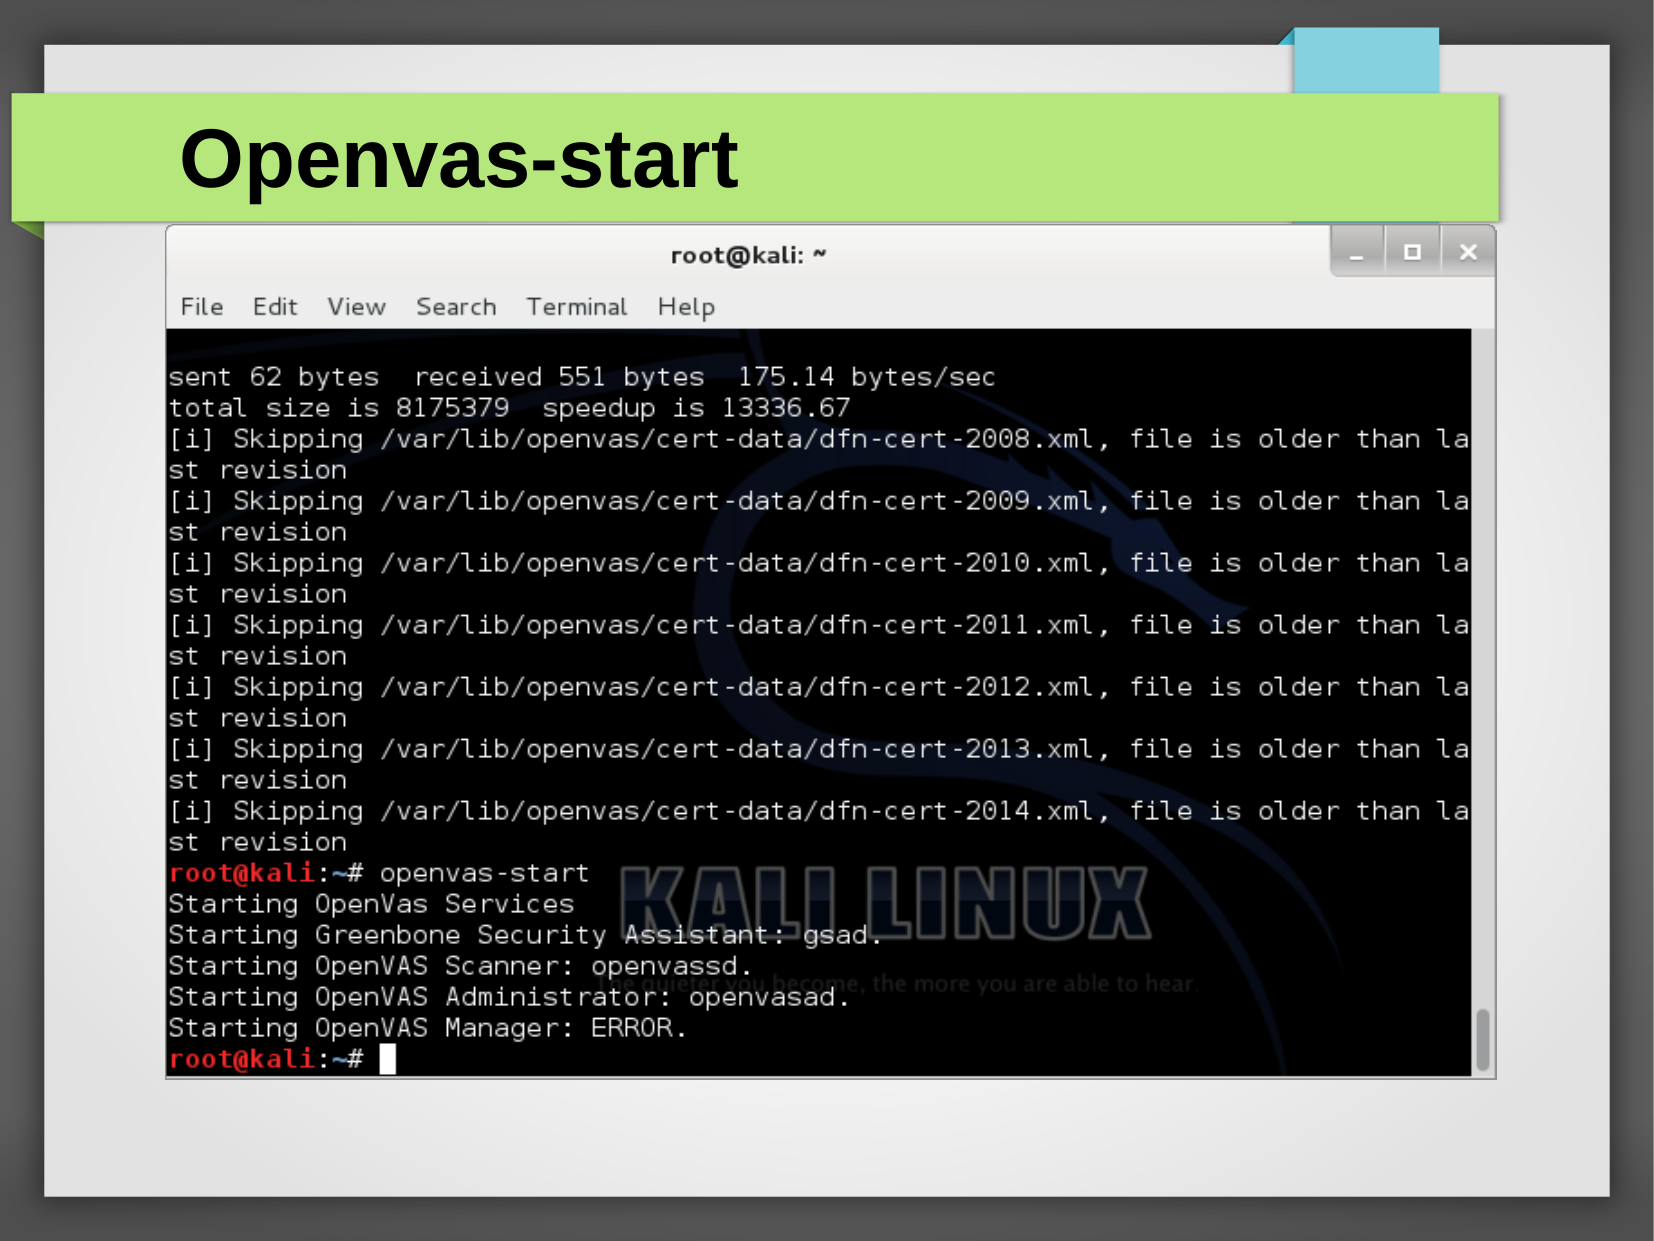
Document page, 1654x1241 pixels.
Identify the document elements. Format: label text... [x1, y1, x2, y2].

picture [0, 0, 1654, 1241]
text_box Openvas-start [165, 105, 755, 213]
